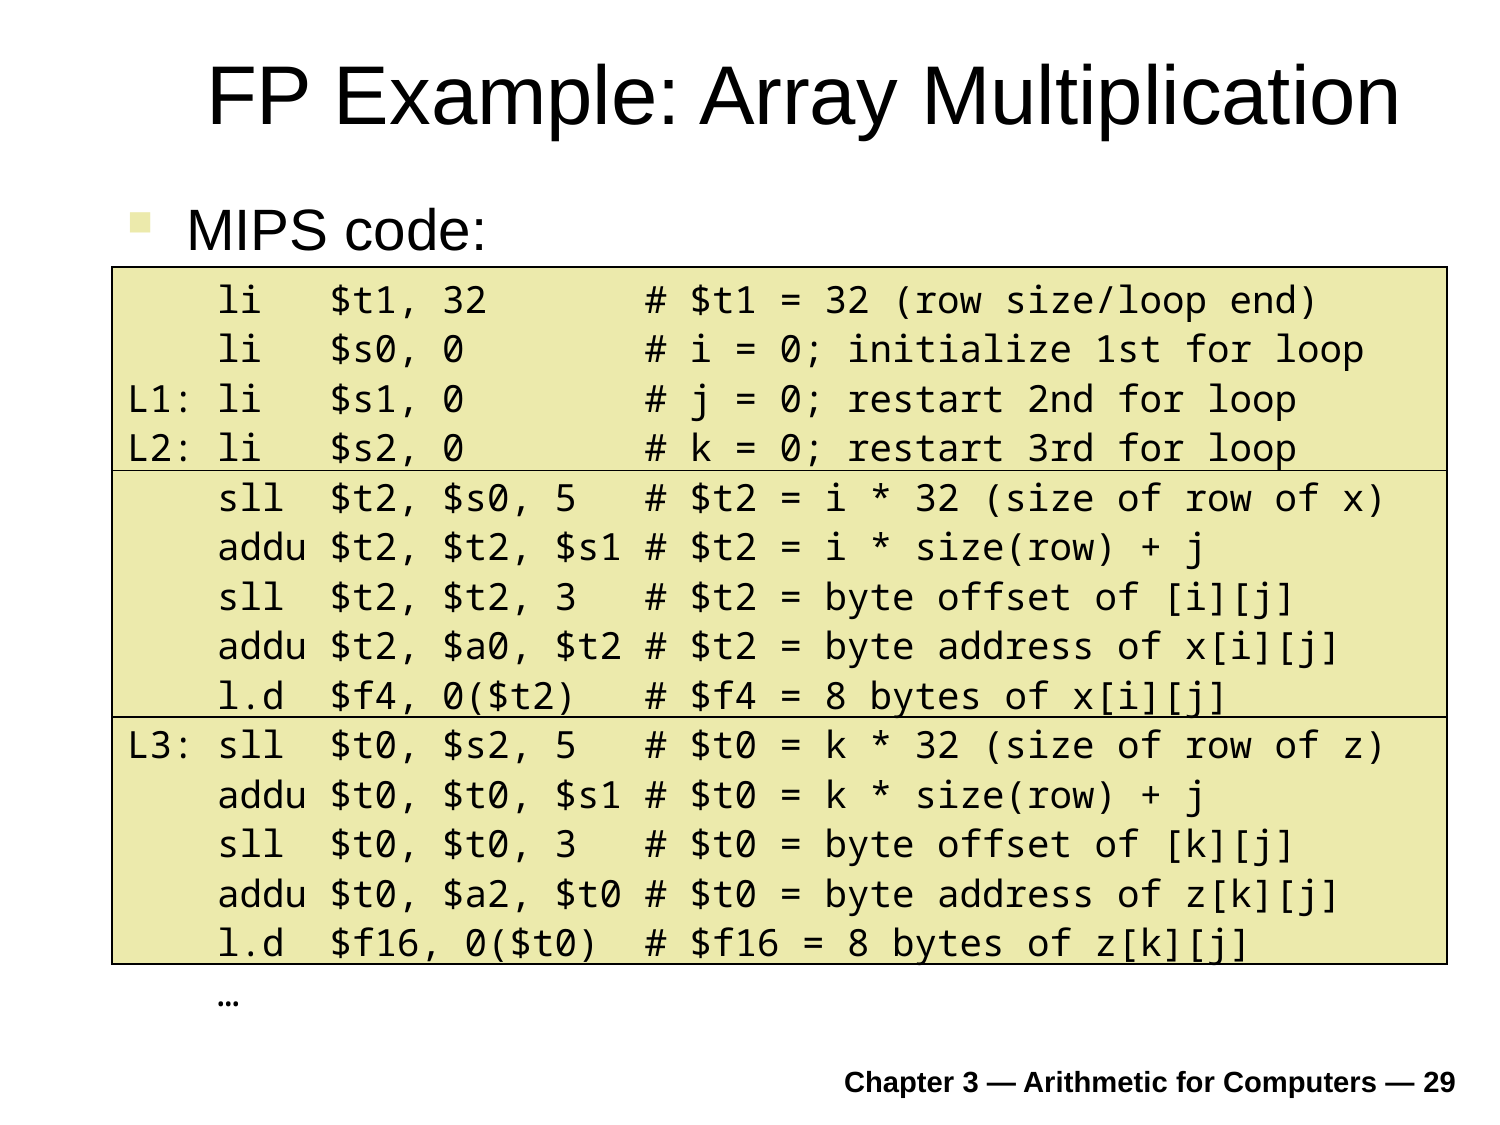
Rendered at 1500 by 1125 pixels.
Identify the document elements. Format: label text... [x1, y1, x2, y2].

title FP Example: Array Multiplication [112, 33, 1468, 149]
text_box MIPS code: li $t1, 32 # $t1 = 32 (row size/loop end) li $s0, 0 # i = 0; initialize 1st for loop L1: li $s1, 0 # j = 0; restart 2nd for loop L2: li $s2, 0 # k = 0; restart 3rd for loop sll $t2, $s0, 5 # $t2 = i * 32 (size of row of x) addu $t2, $t2, $s1 # $t2 = i * size(row) + j sll $t2, $t2, 3 # $t2 = byte offset of [i][j] addu $t2, $a0, $t2 # $t2 = byte address of x[i][j] l.d $f4, 0($t2) # $f4 = 8 bytes of x[i][j] L3: sll $t0, $s2, 5 # $t0 = k * 32 (size of row of z) addu $t0, $t0, $s1 # $t0 = k * size(row) + j sll $t0, $t0, 3 # $t0 = byte offset of [k][j] addu $t0, $a2, $t0 # $t0 = byte address of z[k][j] l.d $f16, 0($t0) # $f16 = 8 bytes of z[k][j] … [112, 184, 1469, 1024]
text_box Chapter 3 — Arithmetic for Computers — <number> [277, 1046, 1471, 1106]
